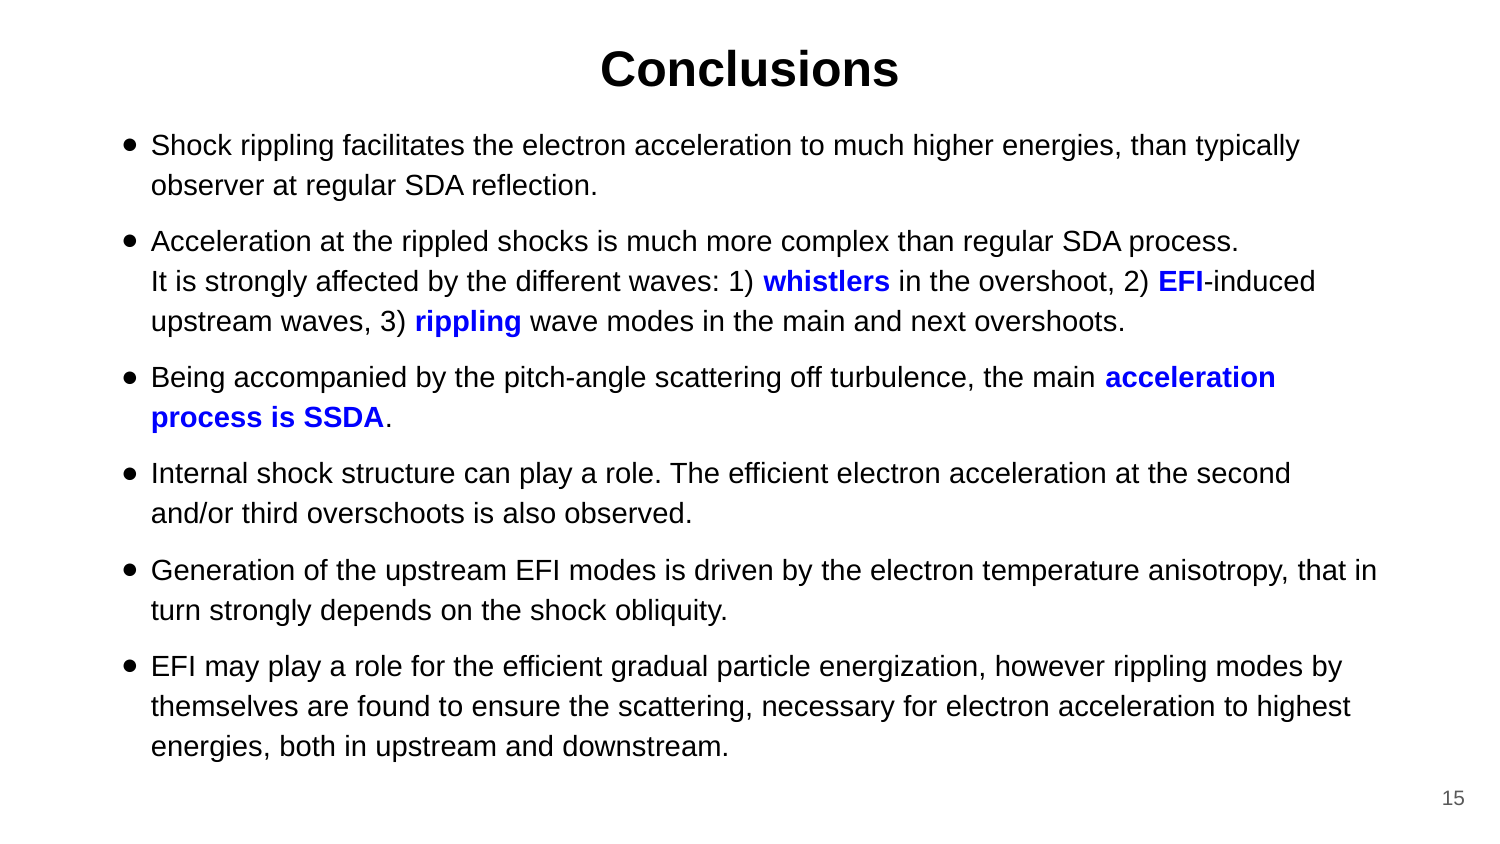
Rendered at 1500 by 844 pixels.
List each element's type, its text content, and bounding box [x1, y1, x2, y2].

title Conclusions [51, 28, 1449, 105]
slide_number <number> [1389, 764, 1480, 830]
list Shock rippling facilitates the electron acceleration to much higher energies, than typically observer at regular SDA reflection. Acceleration at the rippled shocks is much more complex than regular SDA process. It is strongly affected by the different waves: 1) whistlers in the overshoot, 2) EFI-induced upstream waves, 3) rippling wave modes in the main and next overshoots. Being accompanied by the pitch-angle scattering off turbulence, the main acceleration process is SSDA. Internal shock structure can play a role. The efficient electron acceleration at the second and/or third overschoots is also observed. Generation of the upstream EFI modes is driven by the electron temperature anisotropy, that in turn strongly depends on the shock obliquity. EFI may play a role for the efficient gradual particle energization, however rippling modes by themselves are found to ensure the scattering, necessary for electron acceleration to highest energies, both in upstream and downstream. [106, 106, 1395, 815]
